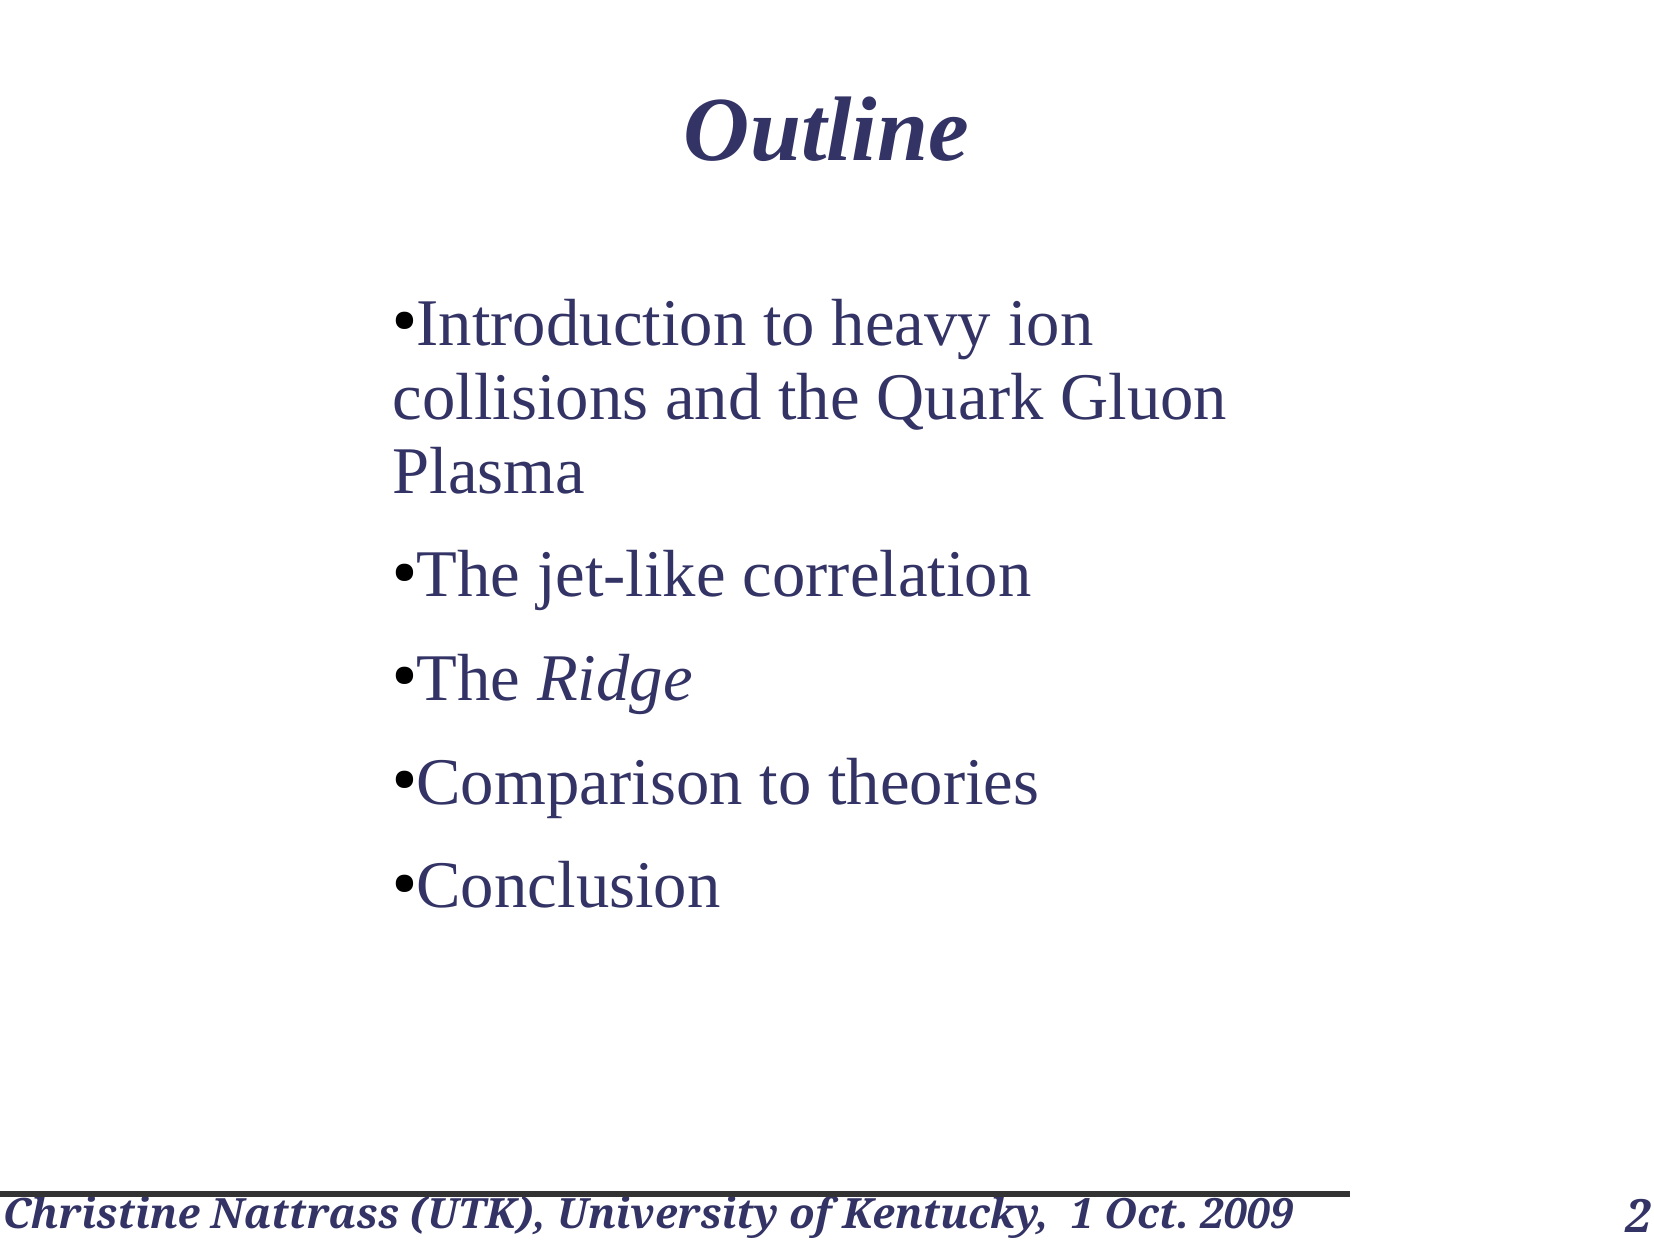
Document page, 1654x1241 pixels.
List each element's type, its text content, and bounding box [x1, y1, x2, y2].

title Outline [82, 25, 1571, 233]
list Introduction to heavy ion collisions and the Quark Gluon Plasma The jet-like correlation The Ridge Comparison to theories Conclusion [392, 285, 1336, 1058]
